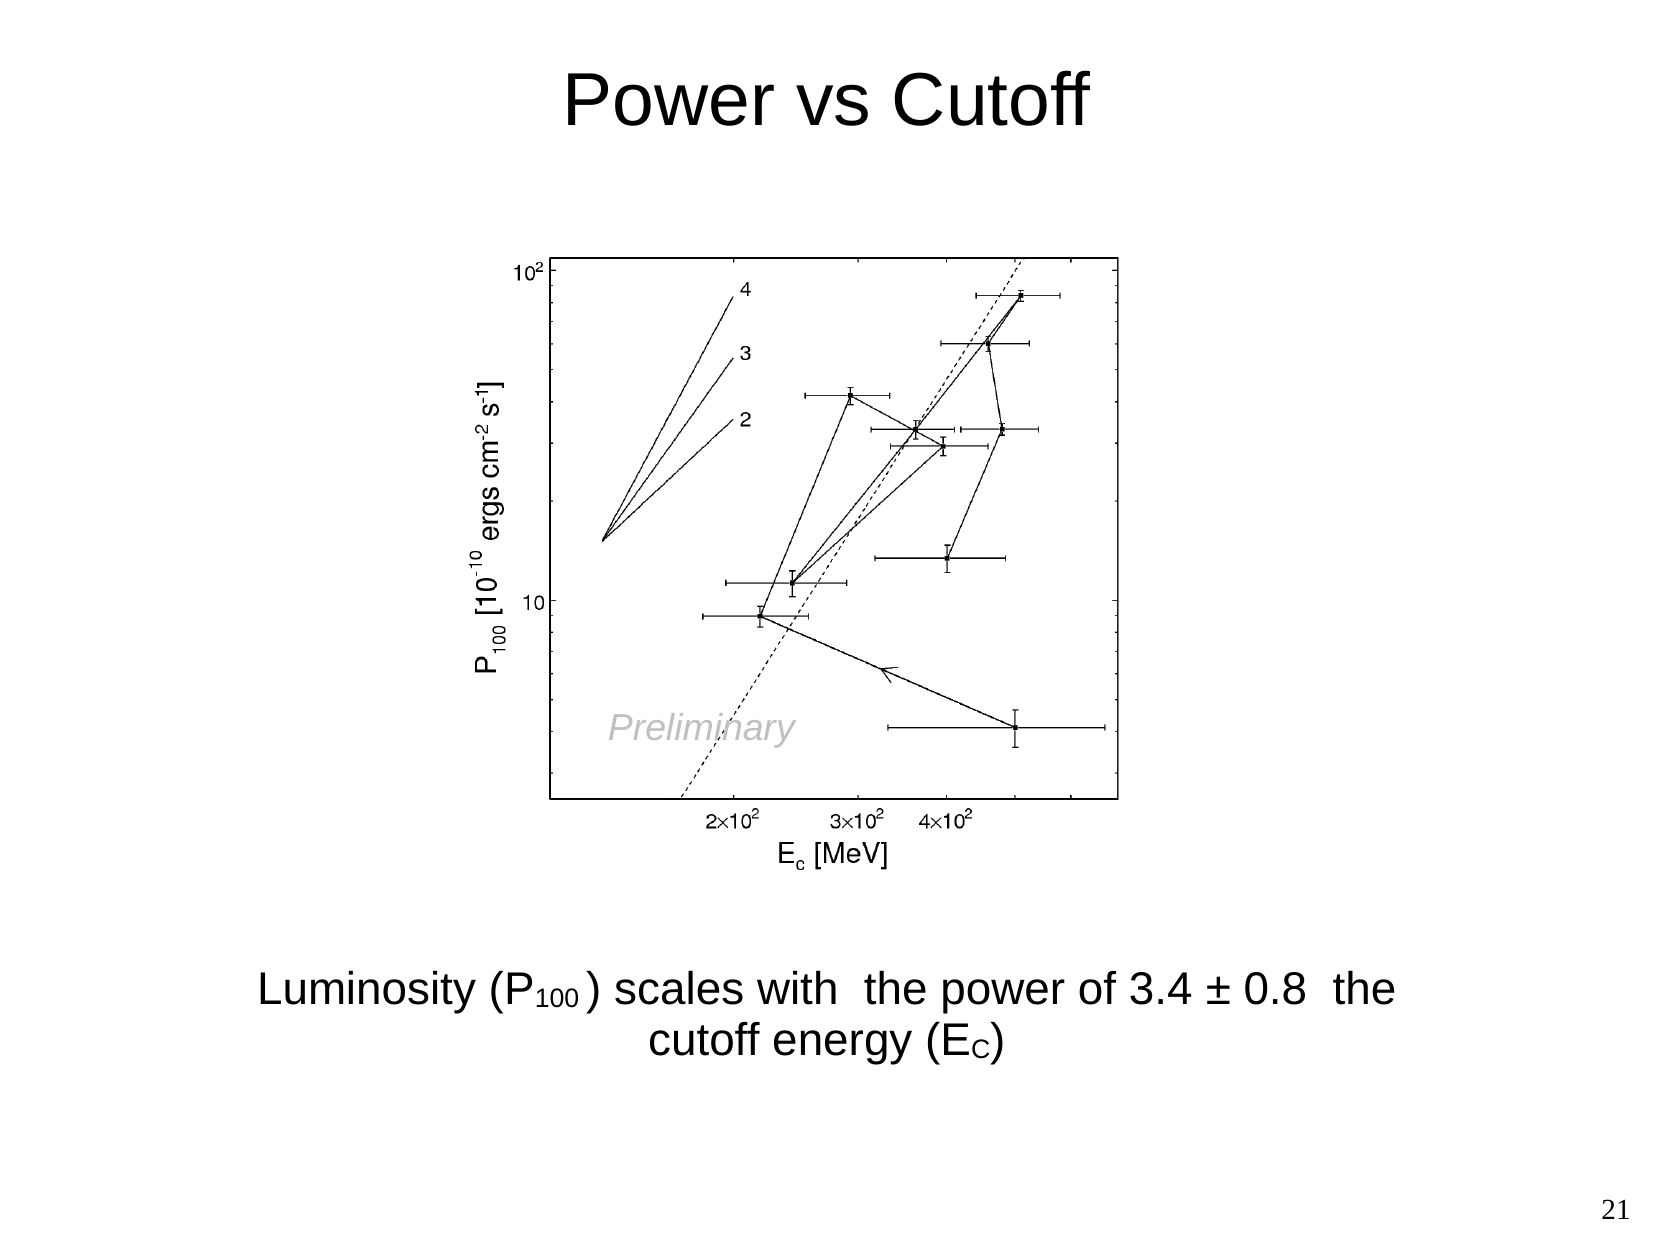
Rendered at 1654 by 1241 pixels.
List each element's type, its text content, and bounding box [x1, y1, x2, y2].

text_box Preliminary [593, 699, 810, 757]
picture [454, 239, 1141, 890]
title Power vs Cutoff [82, 49, 1571, 151]
list Luminosity (P100 ) scales with the power of 3.4 ± 0.8 the cutoff energy (EC) [220, 962, 1434, 1099]
